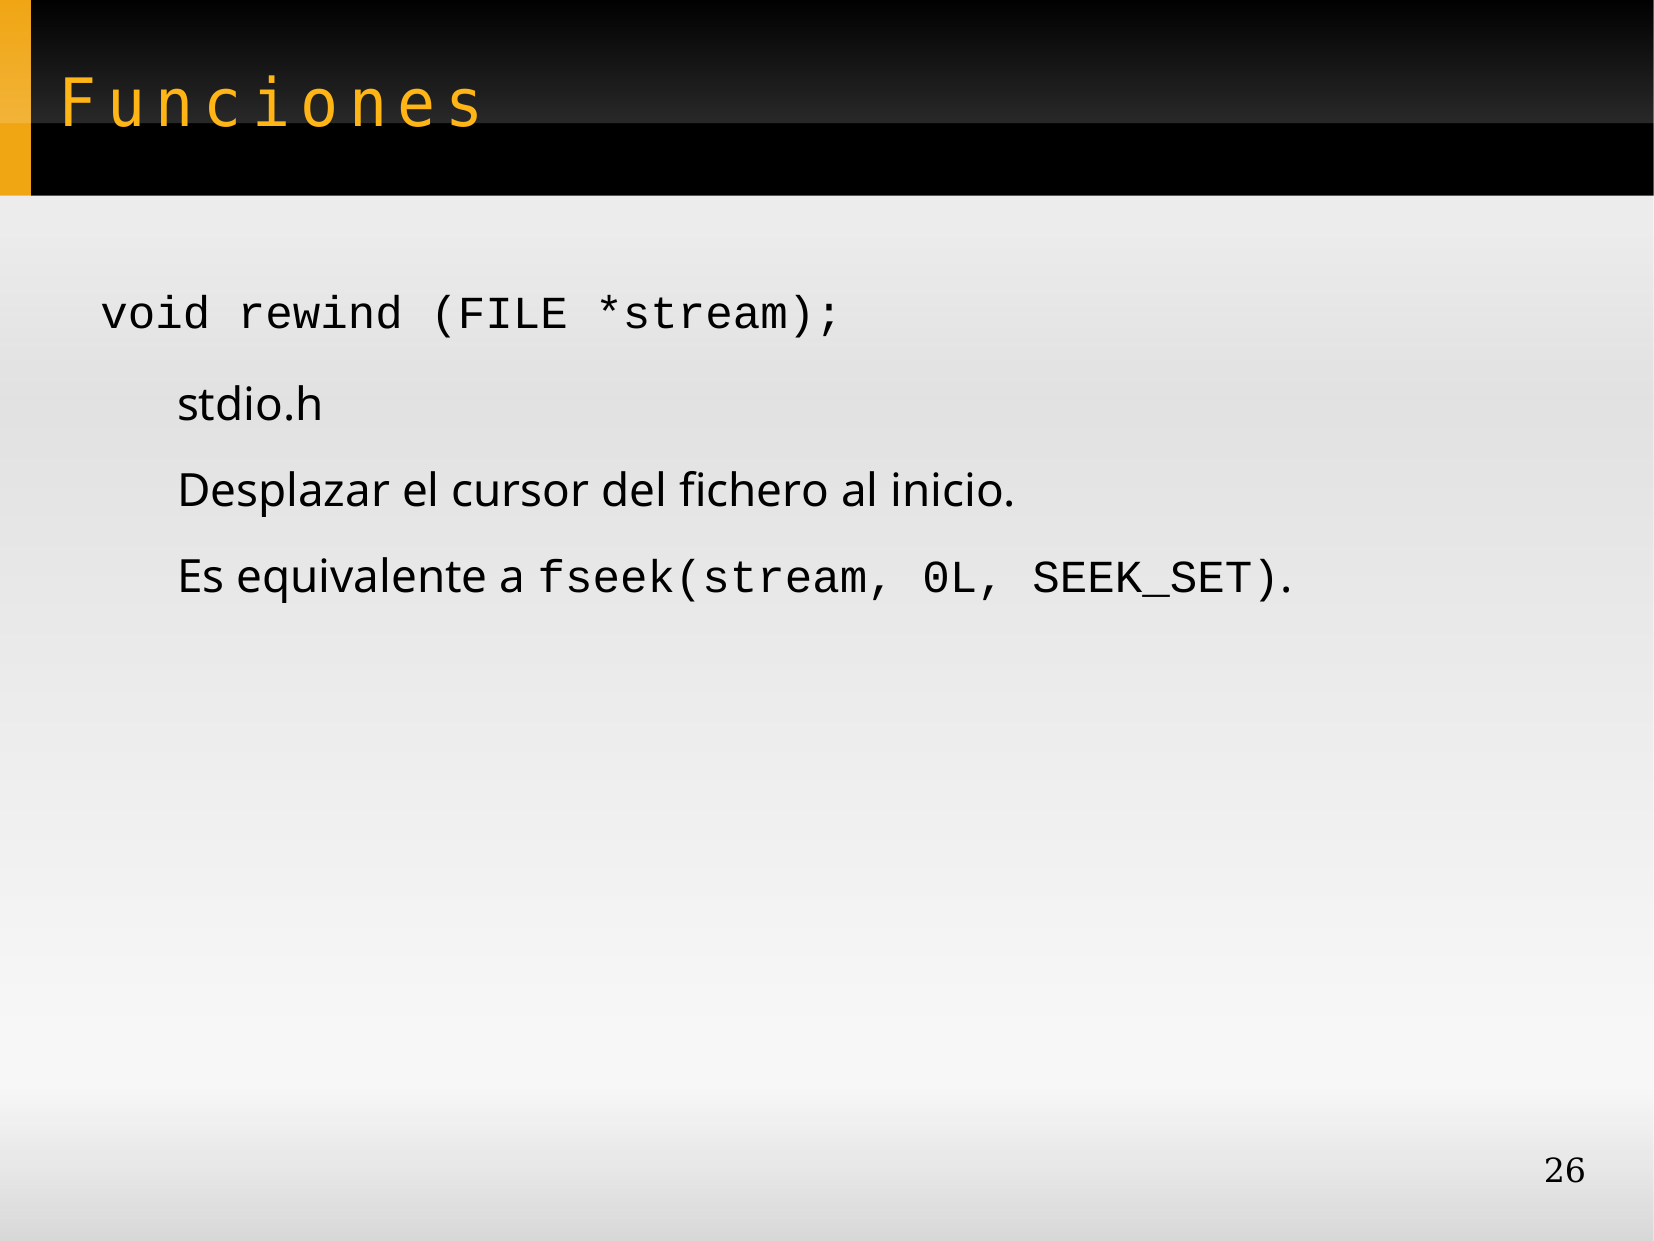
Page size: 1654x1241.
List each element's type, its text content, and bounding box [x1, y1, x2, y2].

list void rewind (FILE *stream); stdio.h Desplazar el cursor del fichero al inicio. Es equivalente a fseek(stream, 0L, SEEK_SET). [82, 290, 1571, 588]
title Funciones [59, 29, 1506, 178]
picture [0, 0, 1654, 1241]
